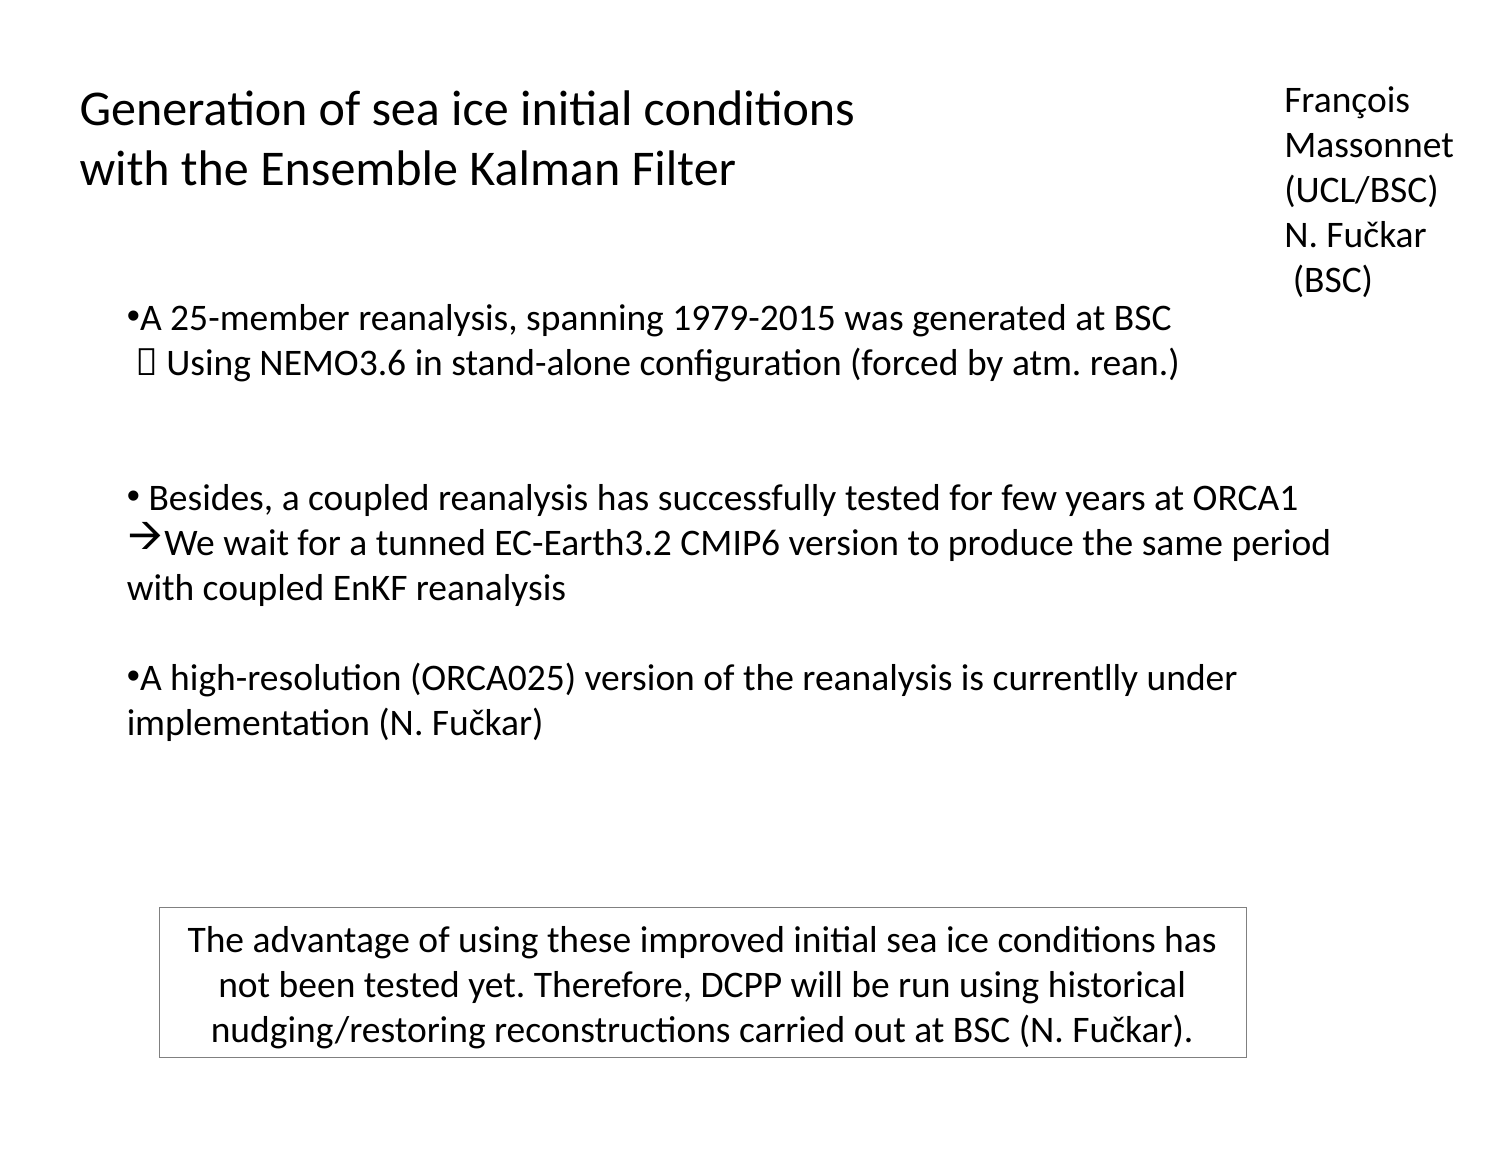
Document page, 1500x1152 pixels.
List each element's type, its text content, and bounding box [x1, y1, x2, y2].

text_box Generation of sea ice initial conditions with the Ensemble Kalman Filter [64, 67, 892, 203]
text_box A 25-member reanalysis, spanning 1979-2015 was generated at BSC  Using NEMO3.6 in stand-alone configuration (forced by atm. rean.) Besides, a coupled reanalysis has successfully tested for few years at ORCA1 We wait for a tunned EC-Earth3.2 CMIP6 version to produce the same period with coupled EnKF reanalysis A high-resolution (ORCA025) version of the reanalysis is currentlly under implementation (N. Fučkar) [112, 285, 1376, 796]
text_box The advantage of using these improved initial sea ice conditions has not been tested yet. Therefore, DCPP will be run using historical nudging/restoring reconstructions carried out at BSC (N. Fučkar). [159, 907, 1247, 1058]
text_box François Massonnet (UCL/BSC) N. Fučkar (BSC) [1269, 67, 1500, 308]
